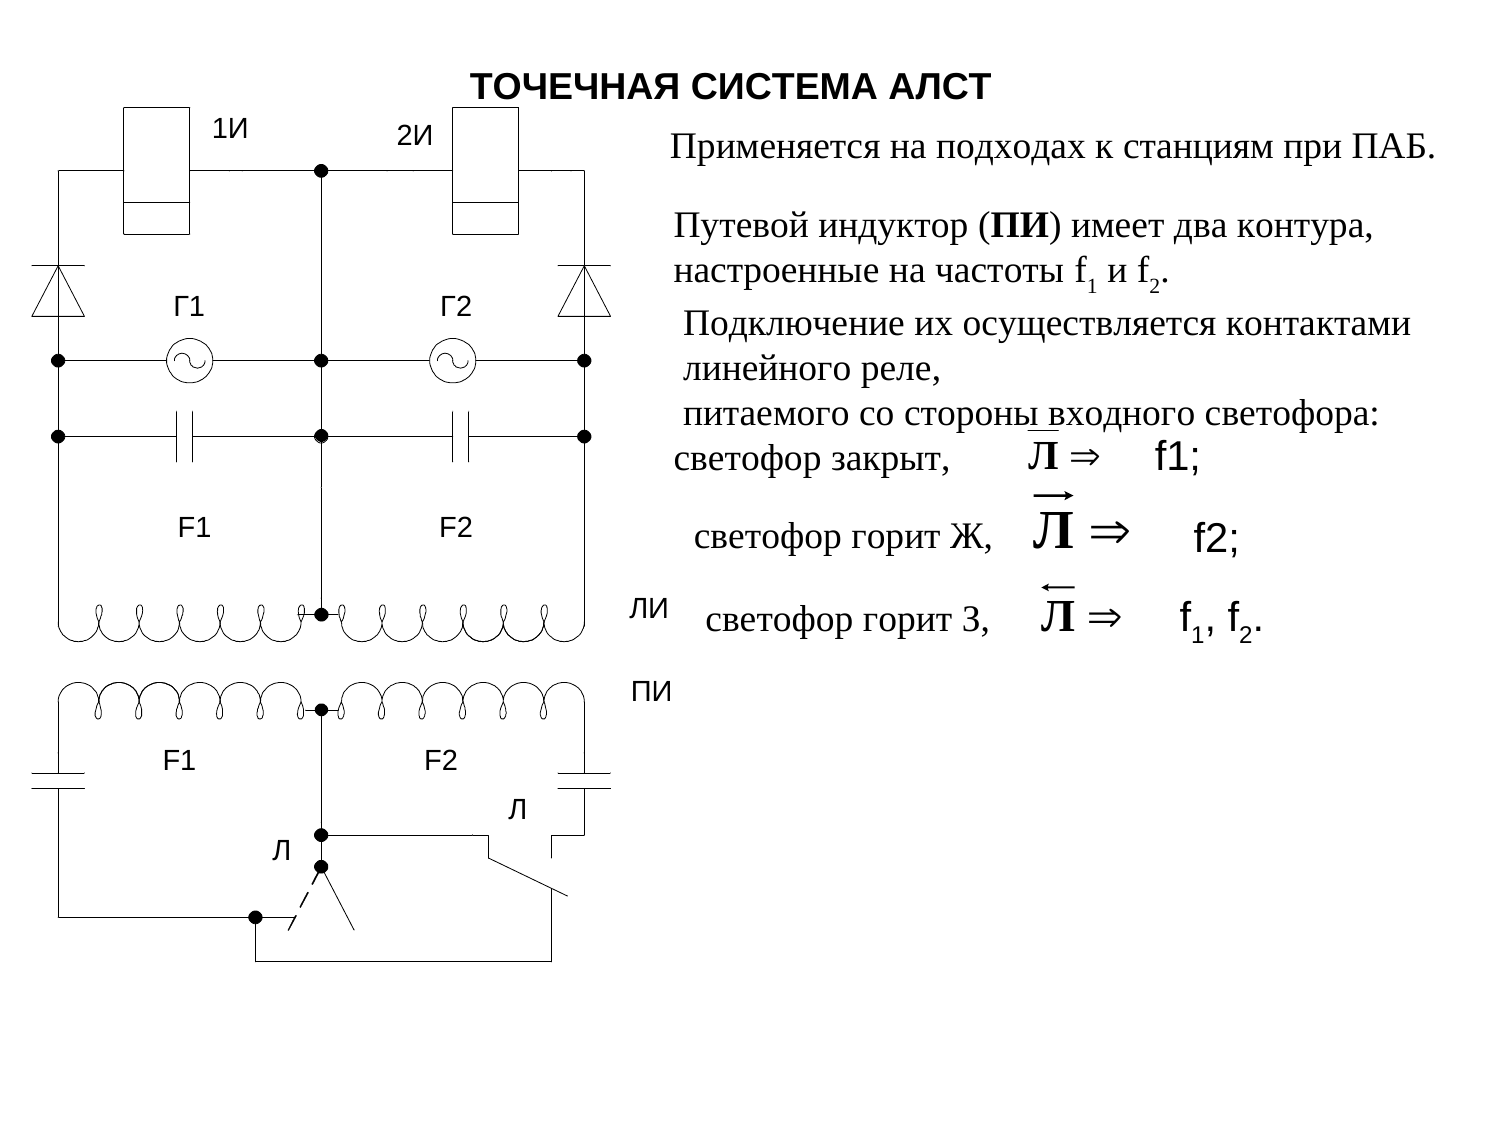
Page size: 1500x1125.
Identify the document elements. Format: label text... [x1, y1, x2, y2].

text_box f1; [1139, 420, 1216, 487]
text_box светофор горит Ж, [678, 503, 1017, 564]
chart [29, 101, 680, 965]
text_box f1, f2. [1128, 581, 1316, 656]
chart [1024, 486, 1152, 563]
text_box ТОЧЕЧНАЯ СИСТЕМА АЛСТ [455, 54, 1018, 113]
text_box Применяется на подходах к станциям при ПАБ. [655, 113, 1463, 174]
text_box Путевой индуктор (ПИ) имеет два контура, настроенные на частоты f1 и f2. Подключение их осуществляется контактами линейного реле, питаемого со стороны входного светофора: светофор закрыт, [658, 192, 1500, 486]
chart [1033, 574, 1140, 643]
text_box светофор горит З, [690, 586, 1014, 647]
text_box f2; [1178, 503, 1258, 569]
